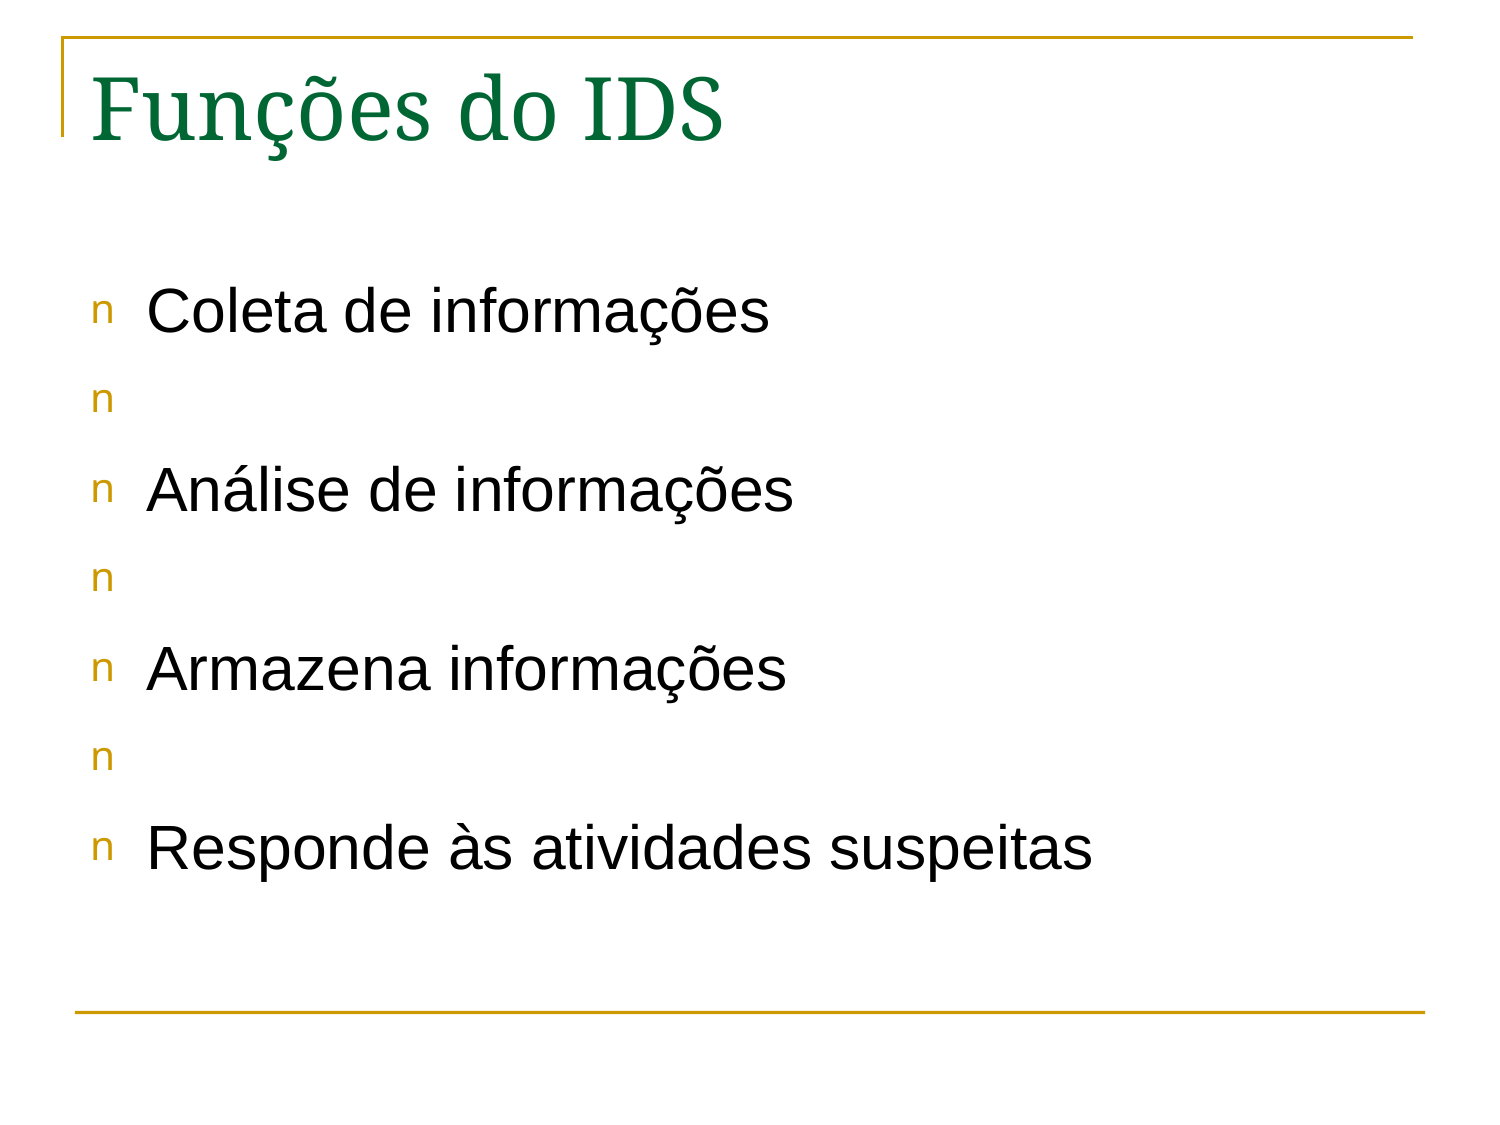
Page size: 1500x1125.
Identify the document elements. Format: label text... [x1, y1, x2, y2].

title Funções do IDS [75, 45, 1426, 233]
list Coleta de informações Análise de informações Armazena informações Responde às atividades suspeitas [75, 262, 1426, 1006]
